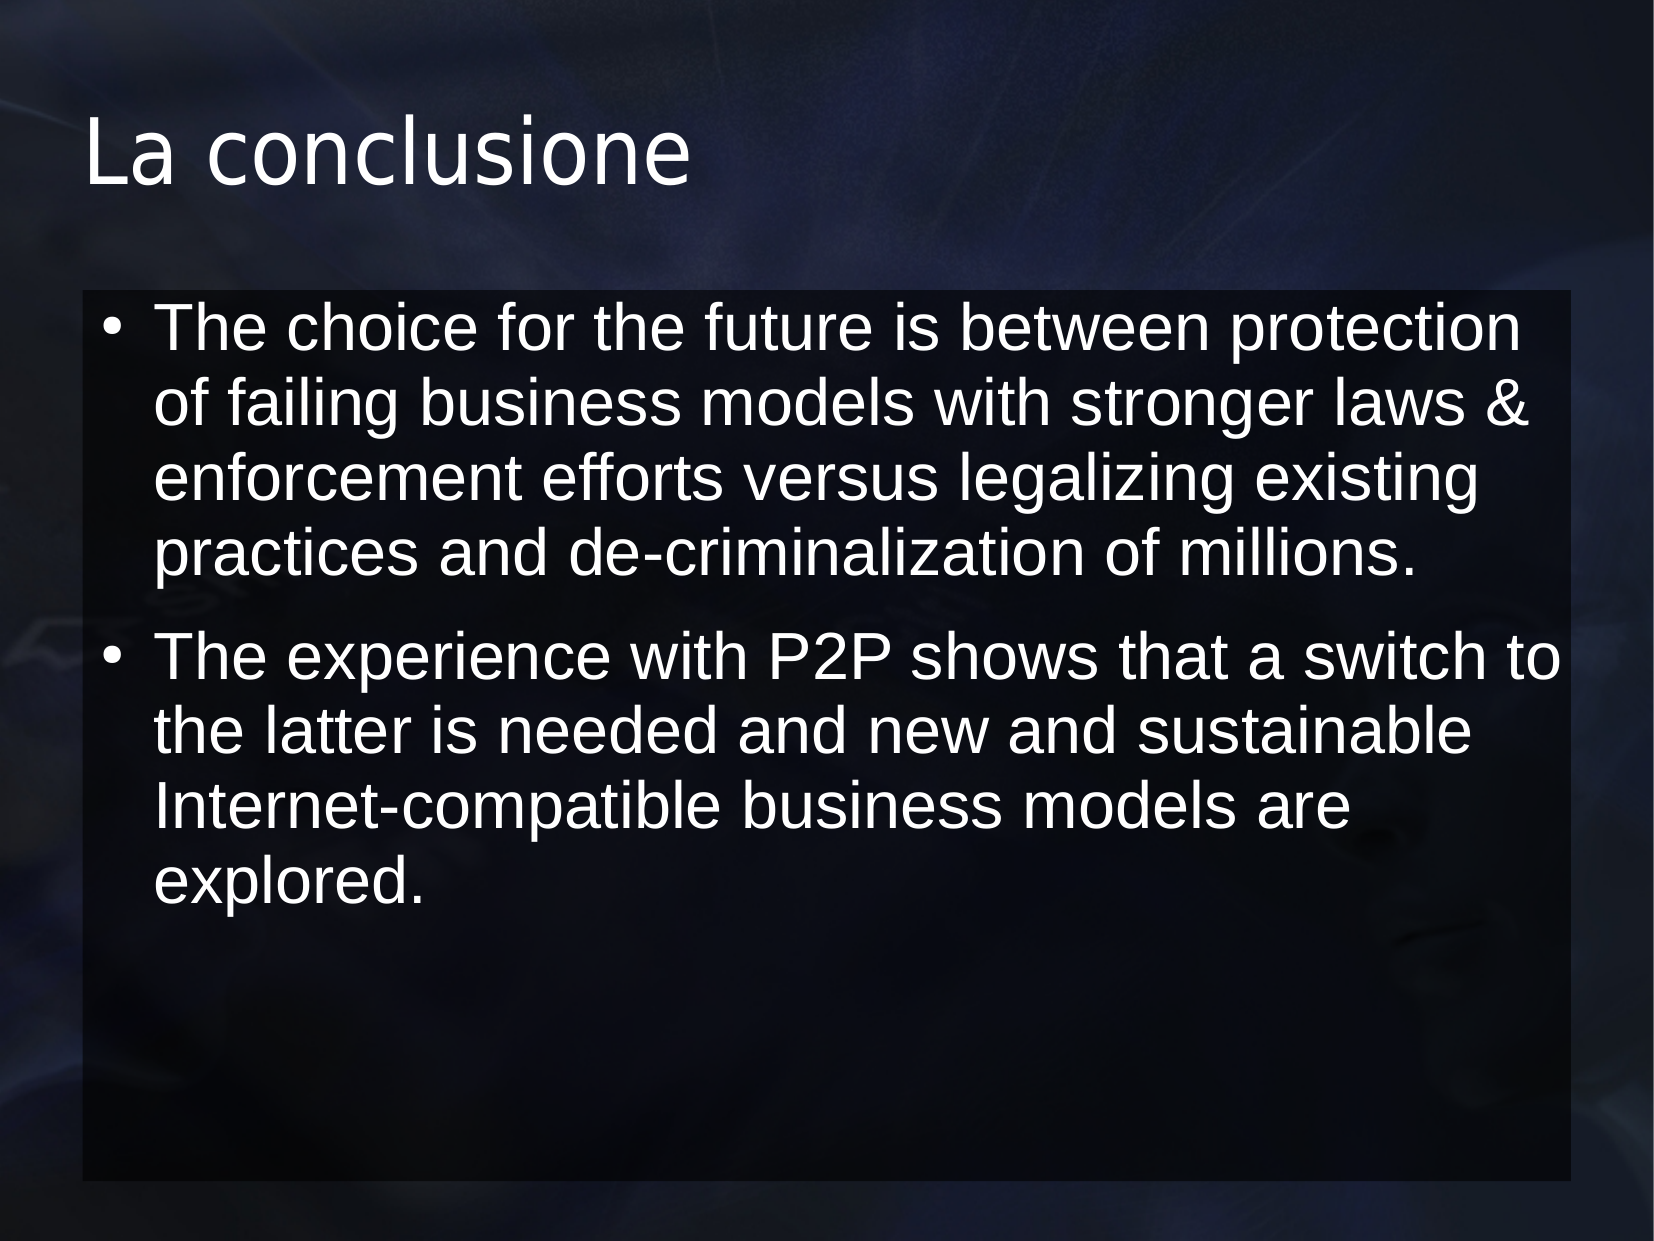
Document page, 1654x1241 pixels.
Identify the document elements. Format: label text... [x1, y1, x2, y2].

title La conclusione [82, 49, 1571, 257]
list The choice for the future is between protection of failing business models with stronger laws & enforcement efforts versus legalizing existing practices and de-criminalization of millions. The experience with P2P shows that a switch to the latter is needed and new and sustainable Internet-compatible business models are explored. [82, 290, 1571, 1182]
picture [0, 0, 1654, 1241]
